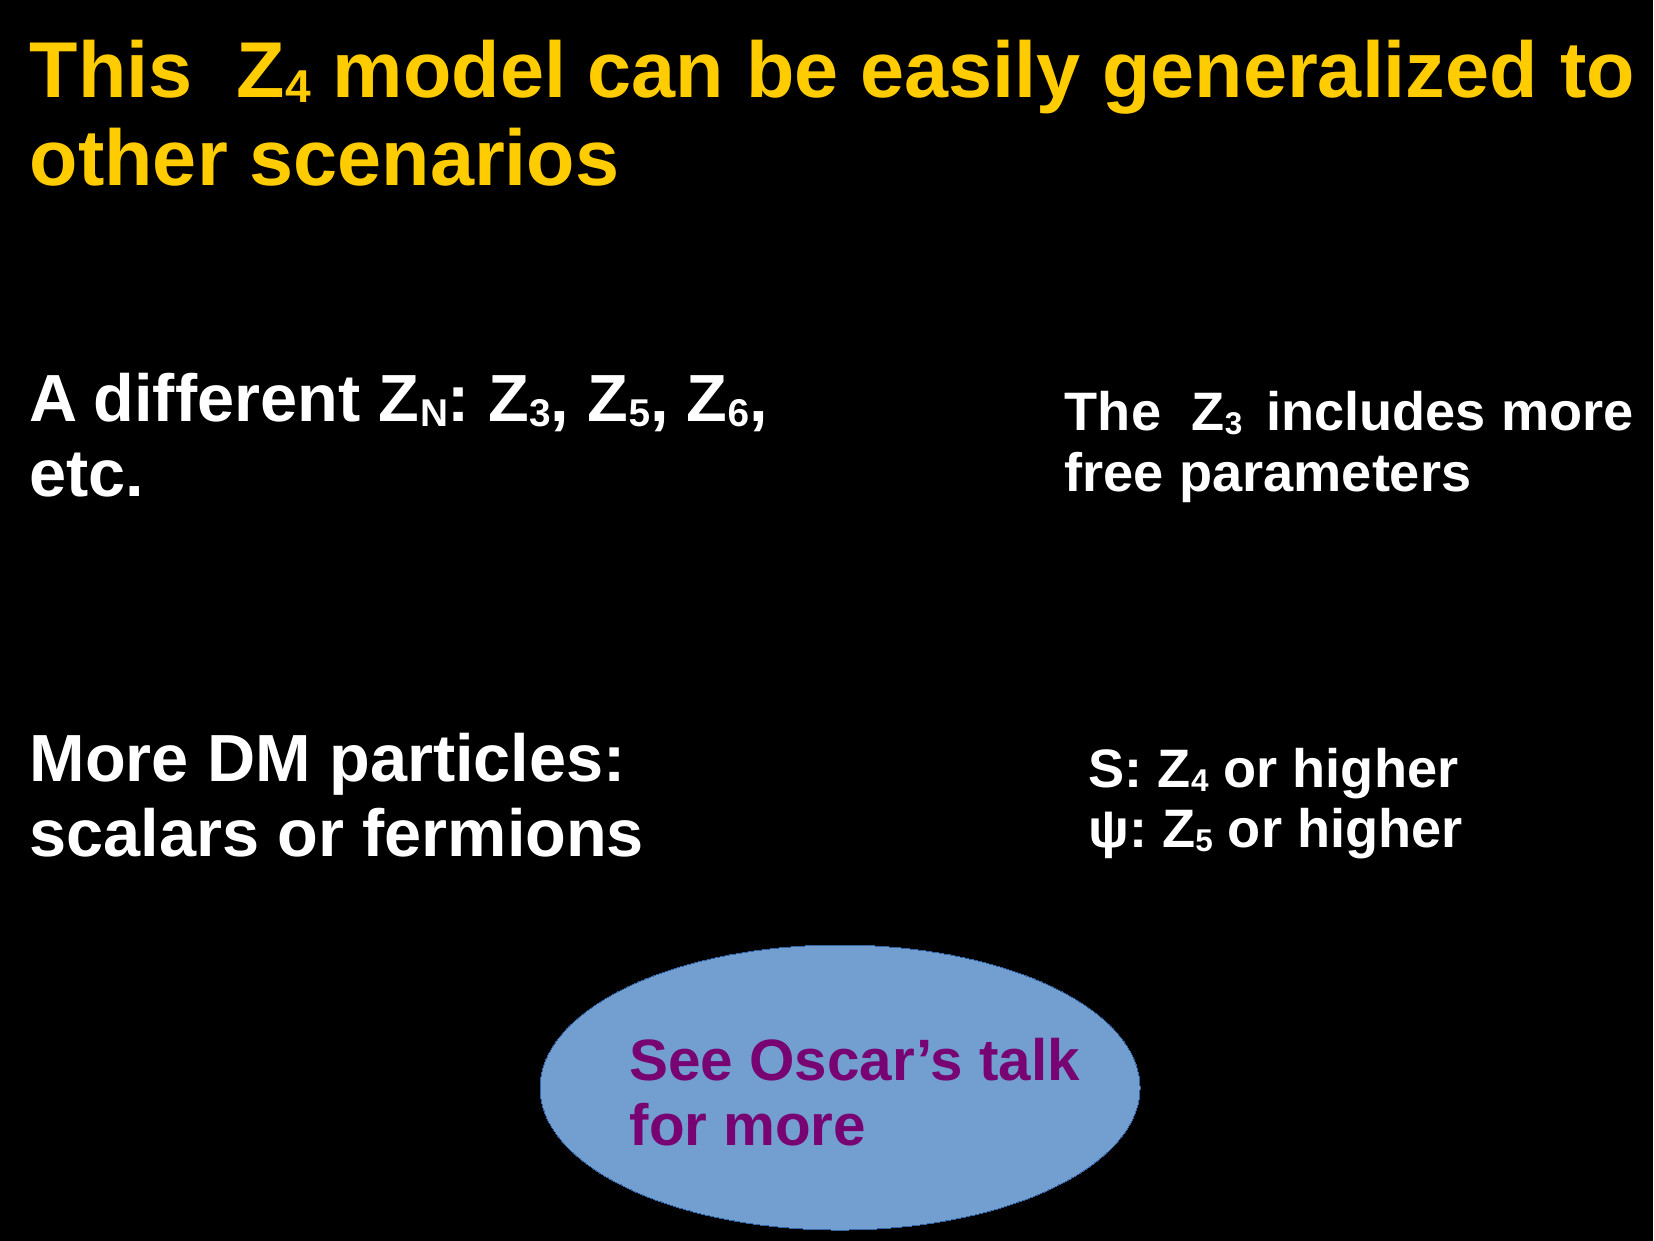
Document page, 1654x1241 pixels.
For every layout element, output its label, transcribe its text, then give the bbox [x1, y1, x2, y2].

text_box [1112, 1027, 1141, 1148]
text_box This Z4 model can be easily generalized to other scenarios [15, 18, 1653, 214]
text_box A different ZN: Z3, Z5, Z6, etc. [15, 353, 856, 541]
text_box [540, 945, 1105, 1231]
text_box S: Z4 or higher ψ: Z5 or higher [1073, 730, 1644, 867]
text_box The Z3 includes more free parameters [1050, 374, 1653, 526]
text_box More DM particles: scalars or fermions [15, 713, 856, 901]
text_box See Oscar’s talk for more [615, 1020, 1112, 1165]
